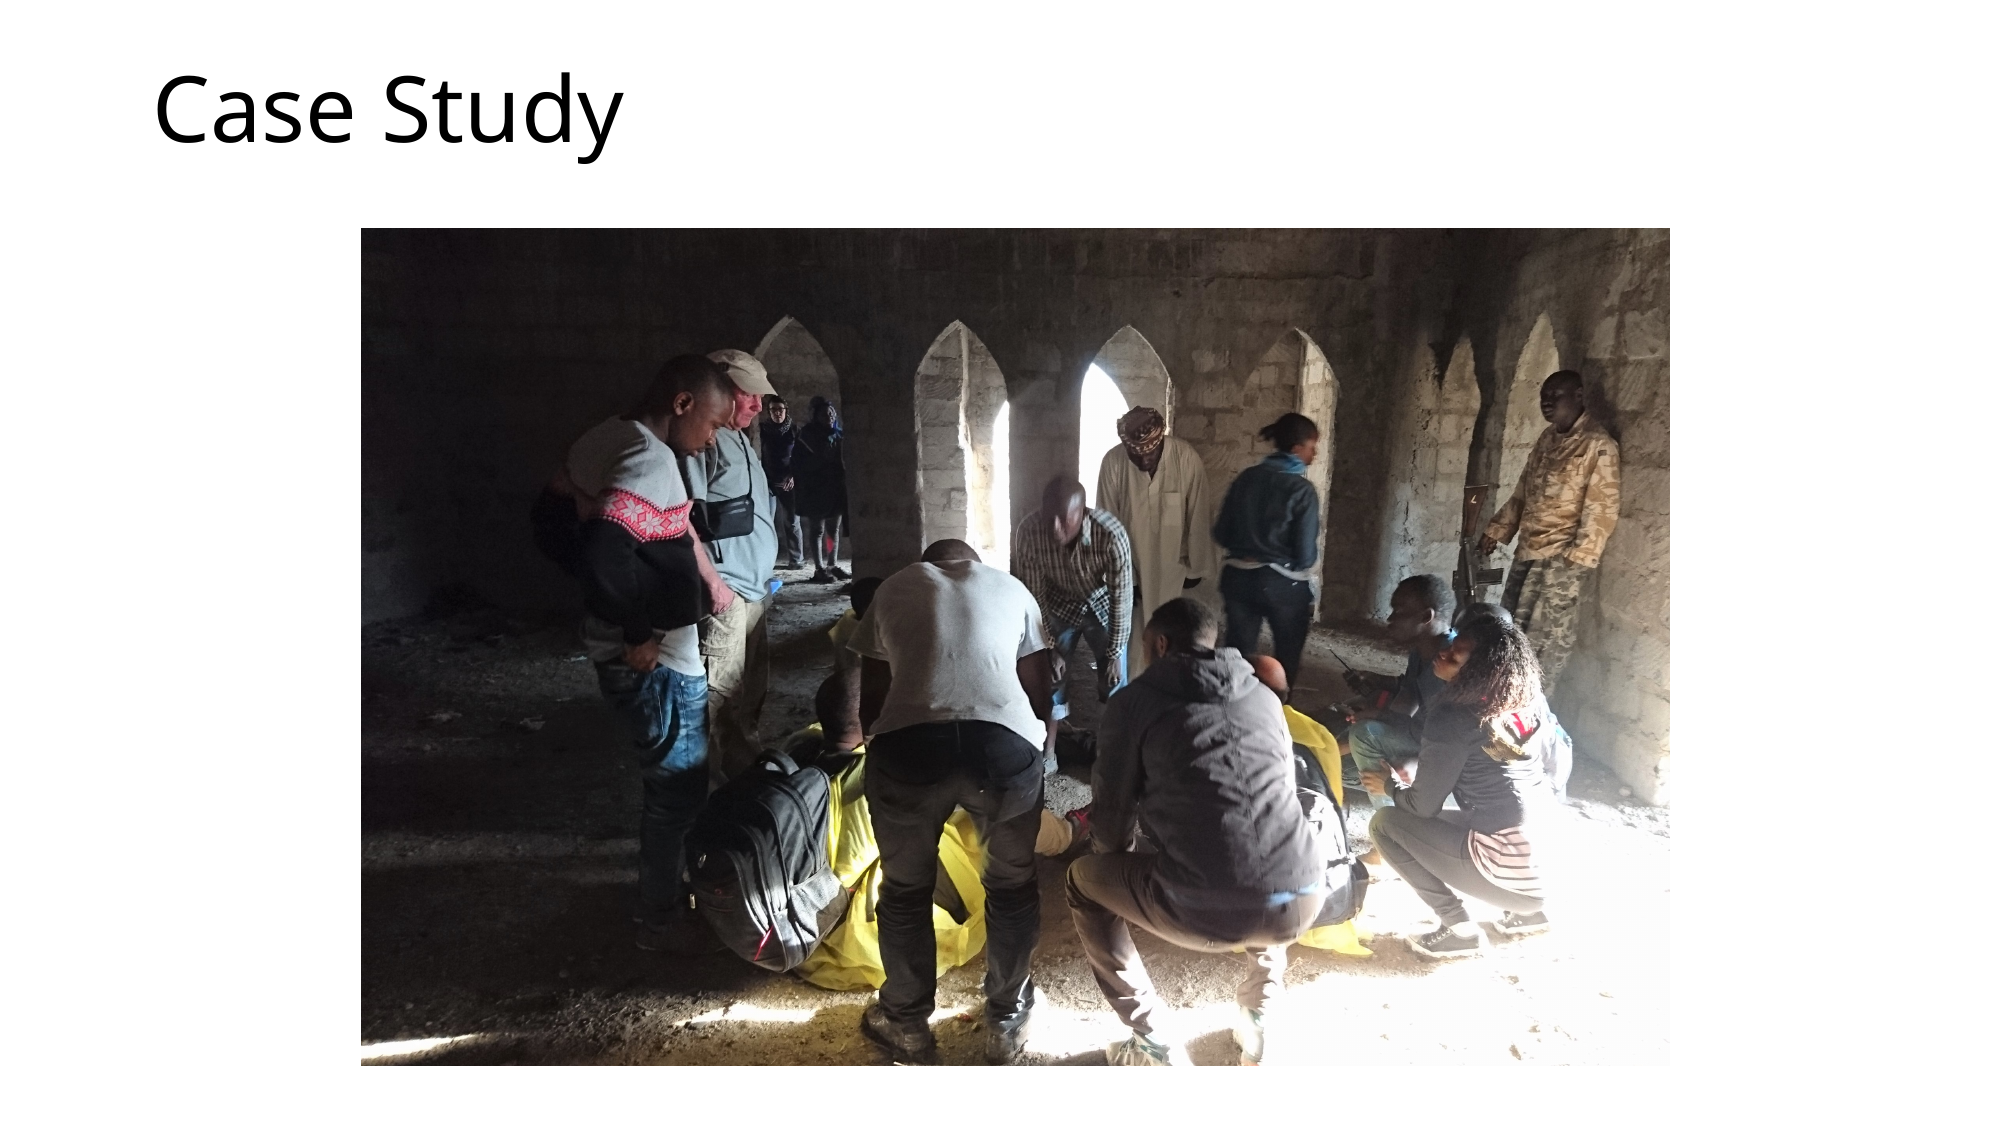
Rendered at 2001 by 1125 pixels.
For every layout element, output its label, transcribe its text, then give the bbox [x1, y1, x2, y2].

title Case Study [137, 3, 1863, 222]
picture [361, 228, 1670, 1066]
